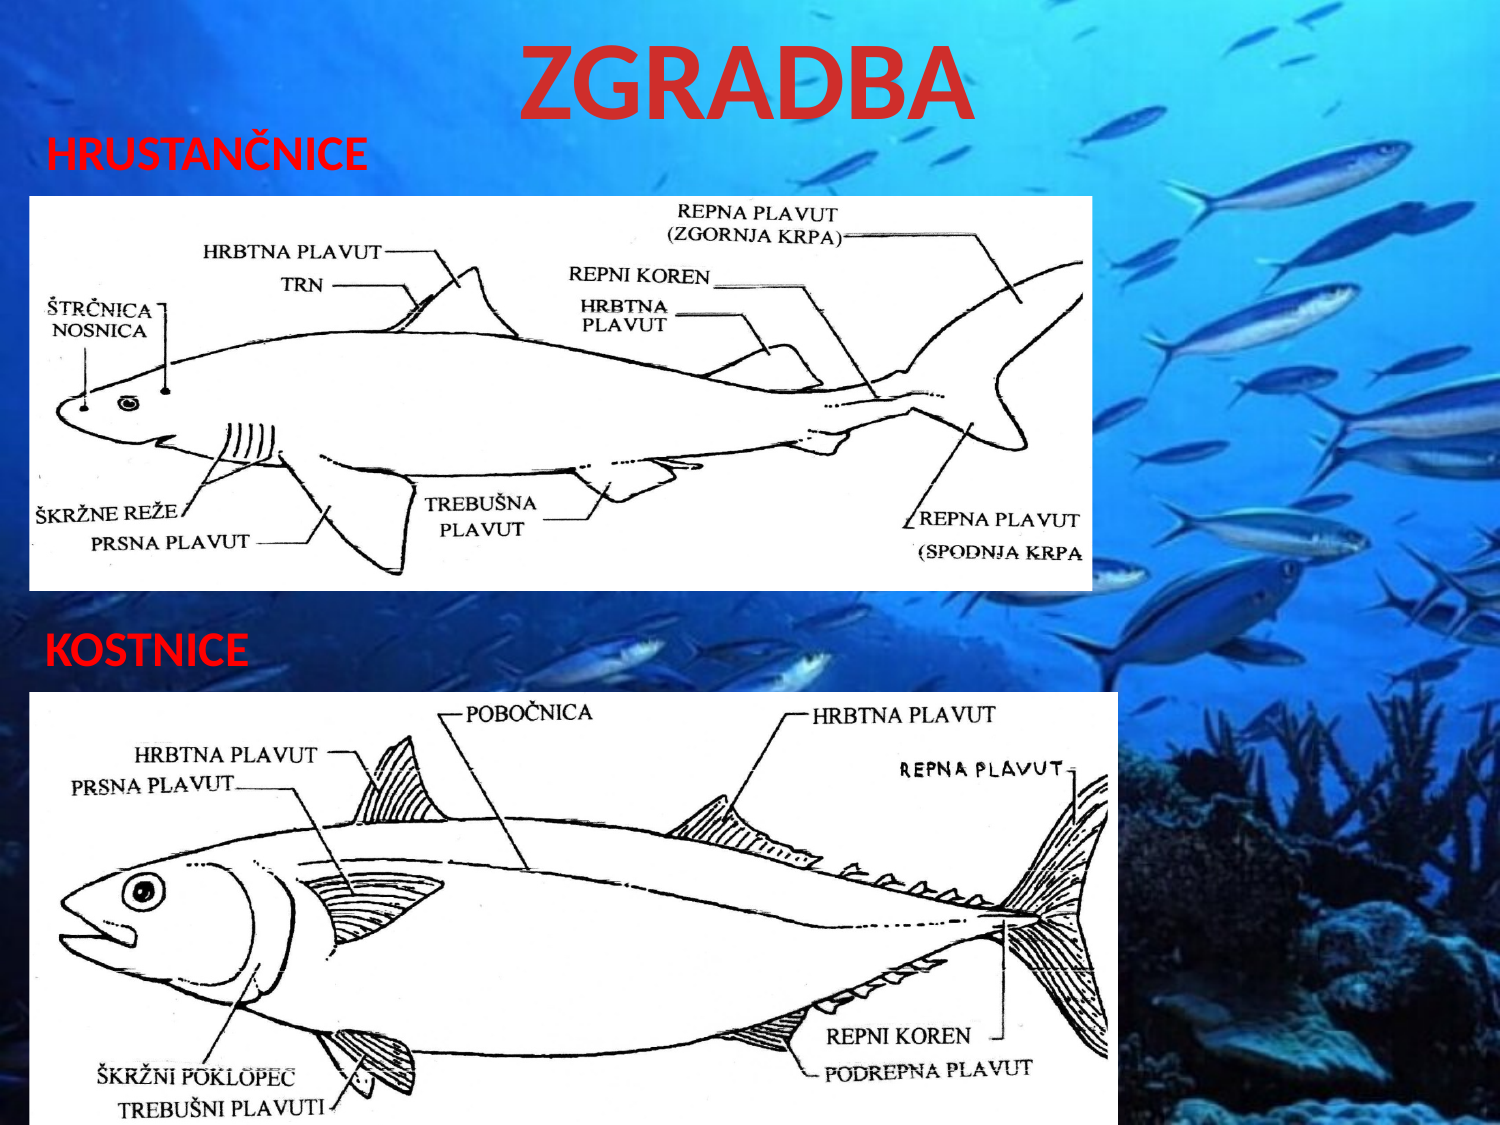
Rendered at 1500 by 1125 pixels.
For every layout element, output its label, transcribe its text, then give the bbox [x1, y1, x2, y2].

picture [0, 0, 1500, 1125]
text_box ZGRADBA [504, 0, 991, 150]
text_box HRUSTANČNICE [31, 113, 384, 189]
text_box KOSTNICE [30, 609, 265, 685]
